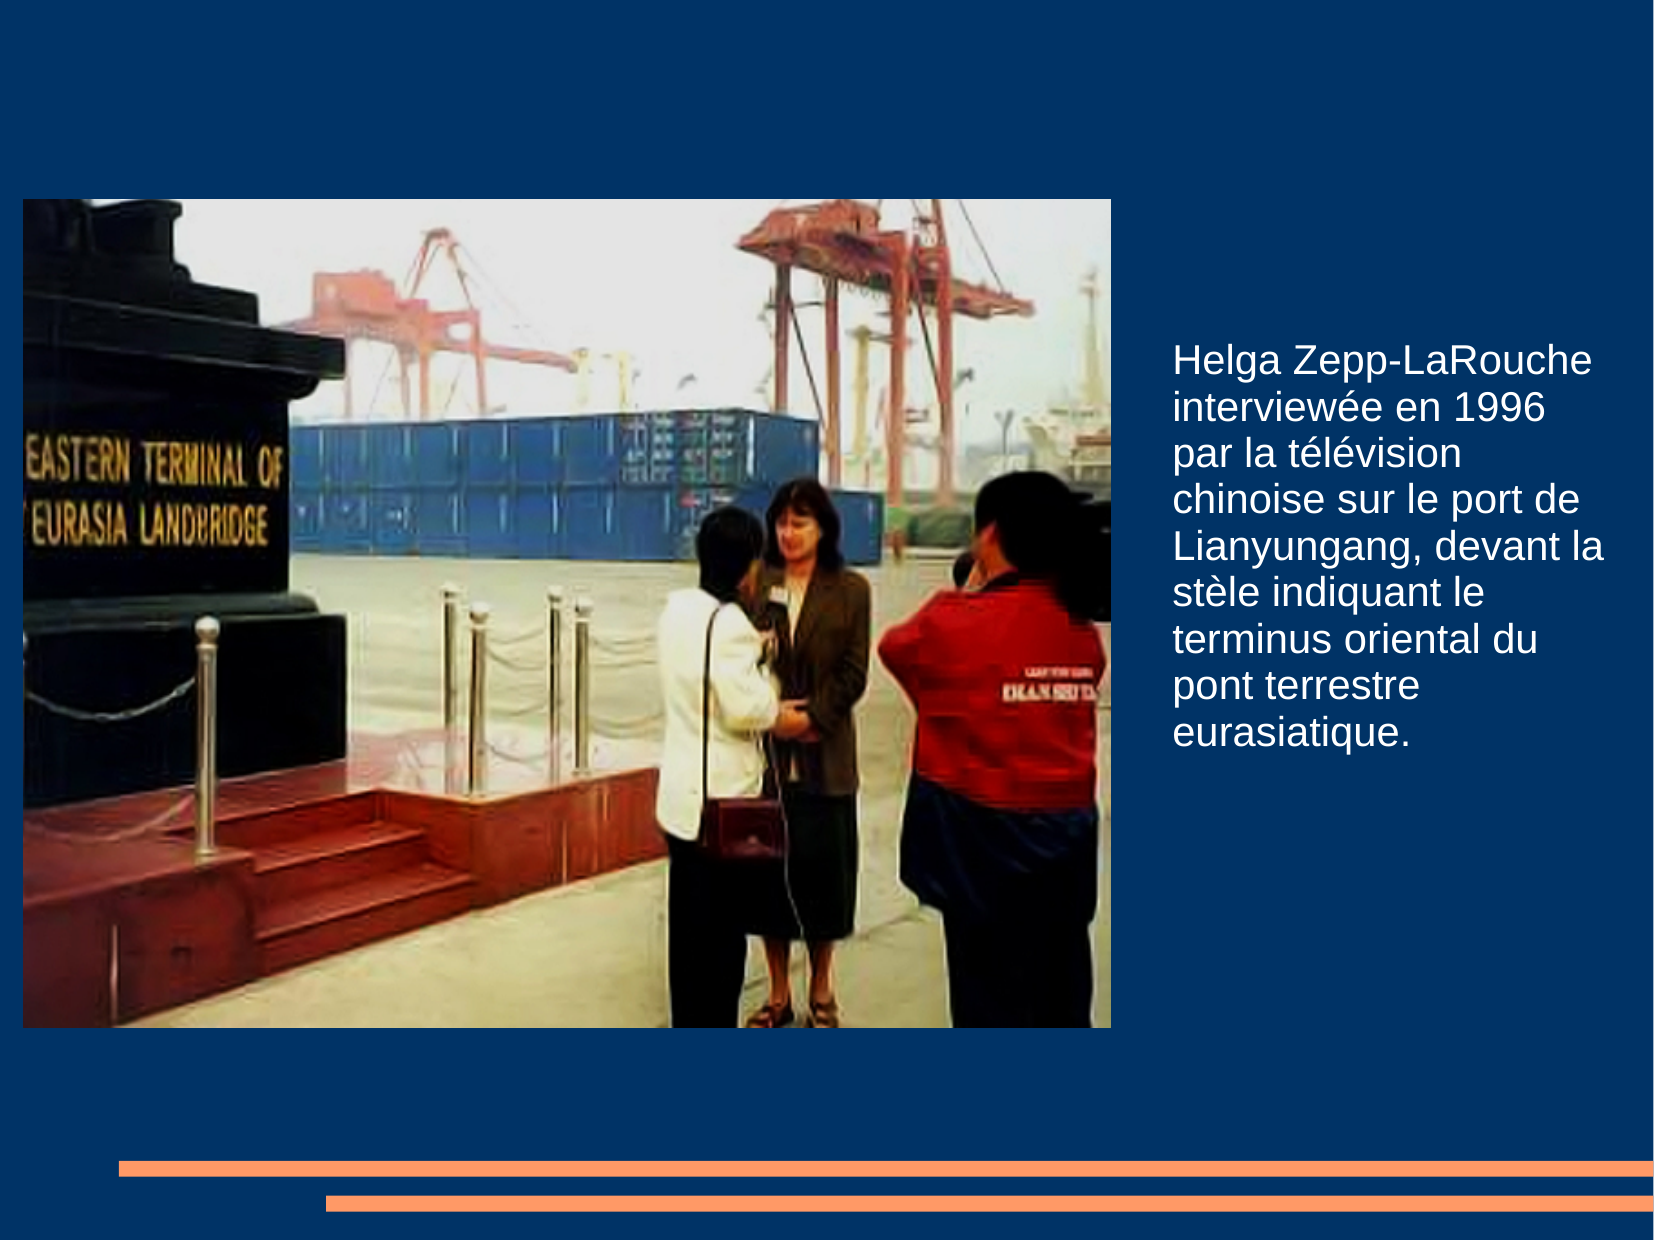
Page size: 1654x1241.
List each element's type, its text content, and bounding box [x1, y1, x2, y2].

text_box Helga Zepp-LaRouche interviewée en 1996 par la télévision chinoise sur le port de Lianyungang, devant la stèle indiquant le terminus oriental du pont terrestre eurasiatique. [1157, 35, 1630, 1146]
picture [23, 199, 1111, 1028]
